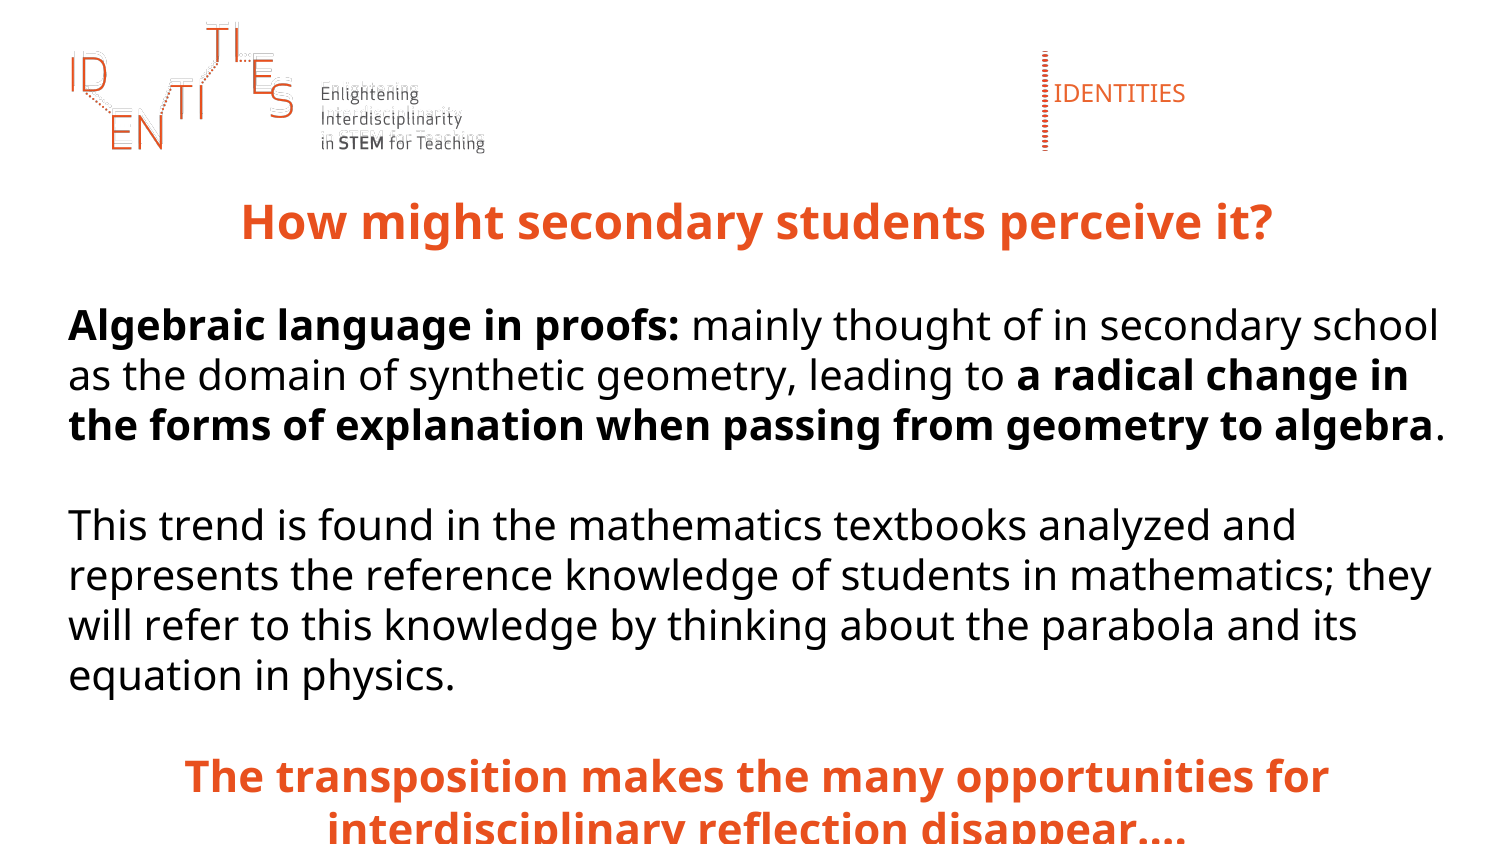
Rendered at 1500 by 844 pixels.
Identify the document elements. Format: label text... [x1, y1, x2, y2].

text_box IDENTITIES [1042, 72, 1440, 122]
picture [71, 18, 485, 157]
picture [1042, 122, 1051, 151]
text_box How might secondary students perceive it? Algebraic language in proofs: mainly thought of in secondary school as the domain of synthetic geometry, leading to a radical change in the forms of explanation when passing from geometry to algebra. This trend is found in the mathematics textbooks analyzed and represents the reference knowledge of students in mathematics; they will refer to this knowledge by thinking about the parabola and its equation in physics. The transposition makes the many opportunities for interdisciplinary reflection disappear…. [53, 183, 1466, 735]
picture [1042, 51, 1051, 72]
